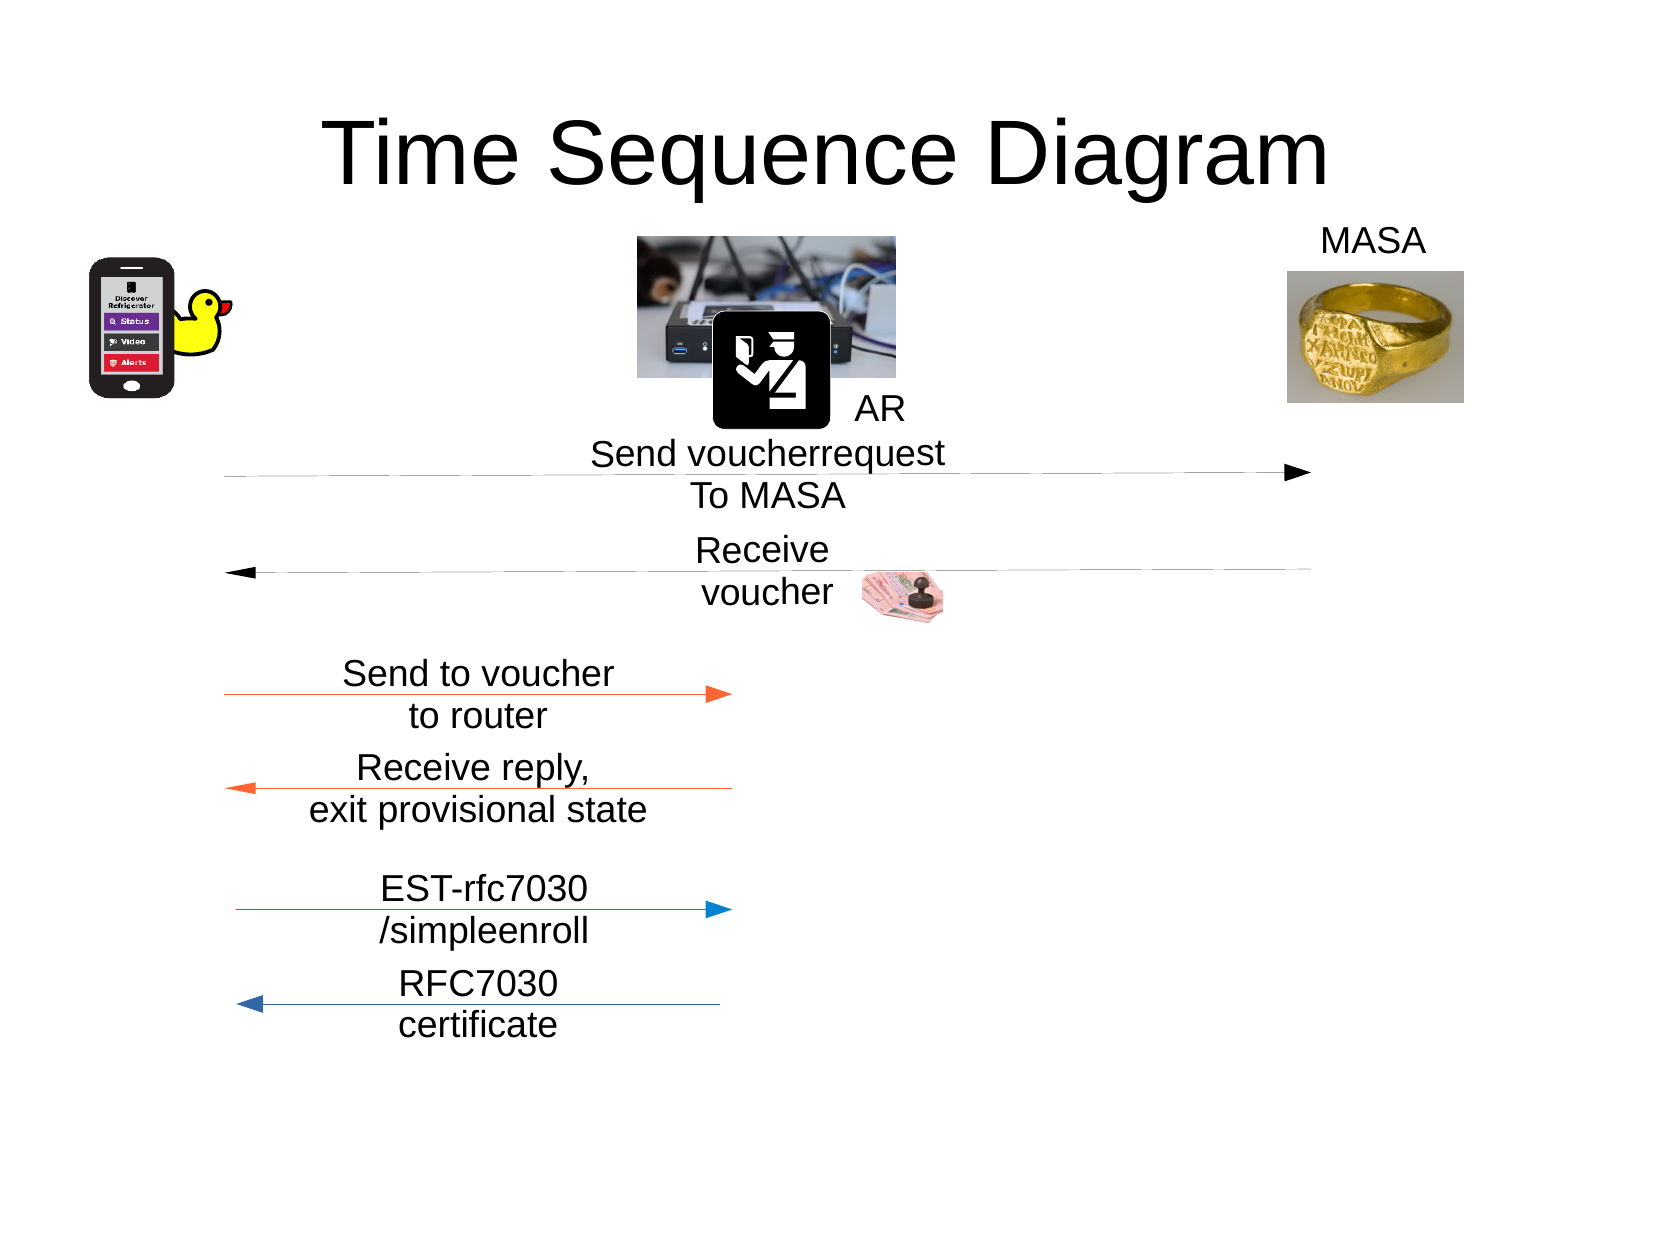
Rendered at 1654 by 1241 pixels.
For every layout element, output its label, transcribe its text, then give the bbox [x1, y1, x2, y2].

text_box MASA [1305, 212, 1441, 270]
picture [1287, 271, 1464, 403]
text_box AR [839, 380, 922, 438]
picture [637, 236, 896, 434]
title Time Sequence Diagram [82, 49, 1571, 257]
picture [85, 253, 237, 402]
picture [862, 572, 943, 626]
